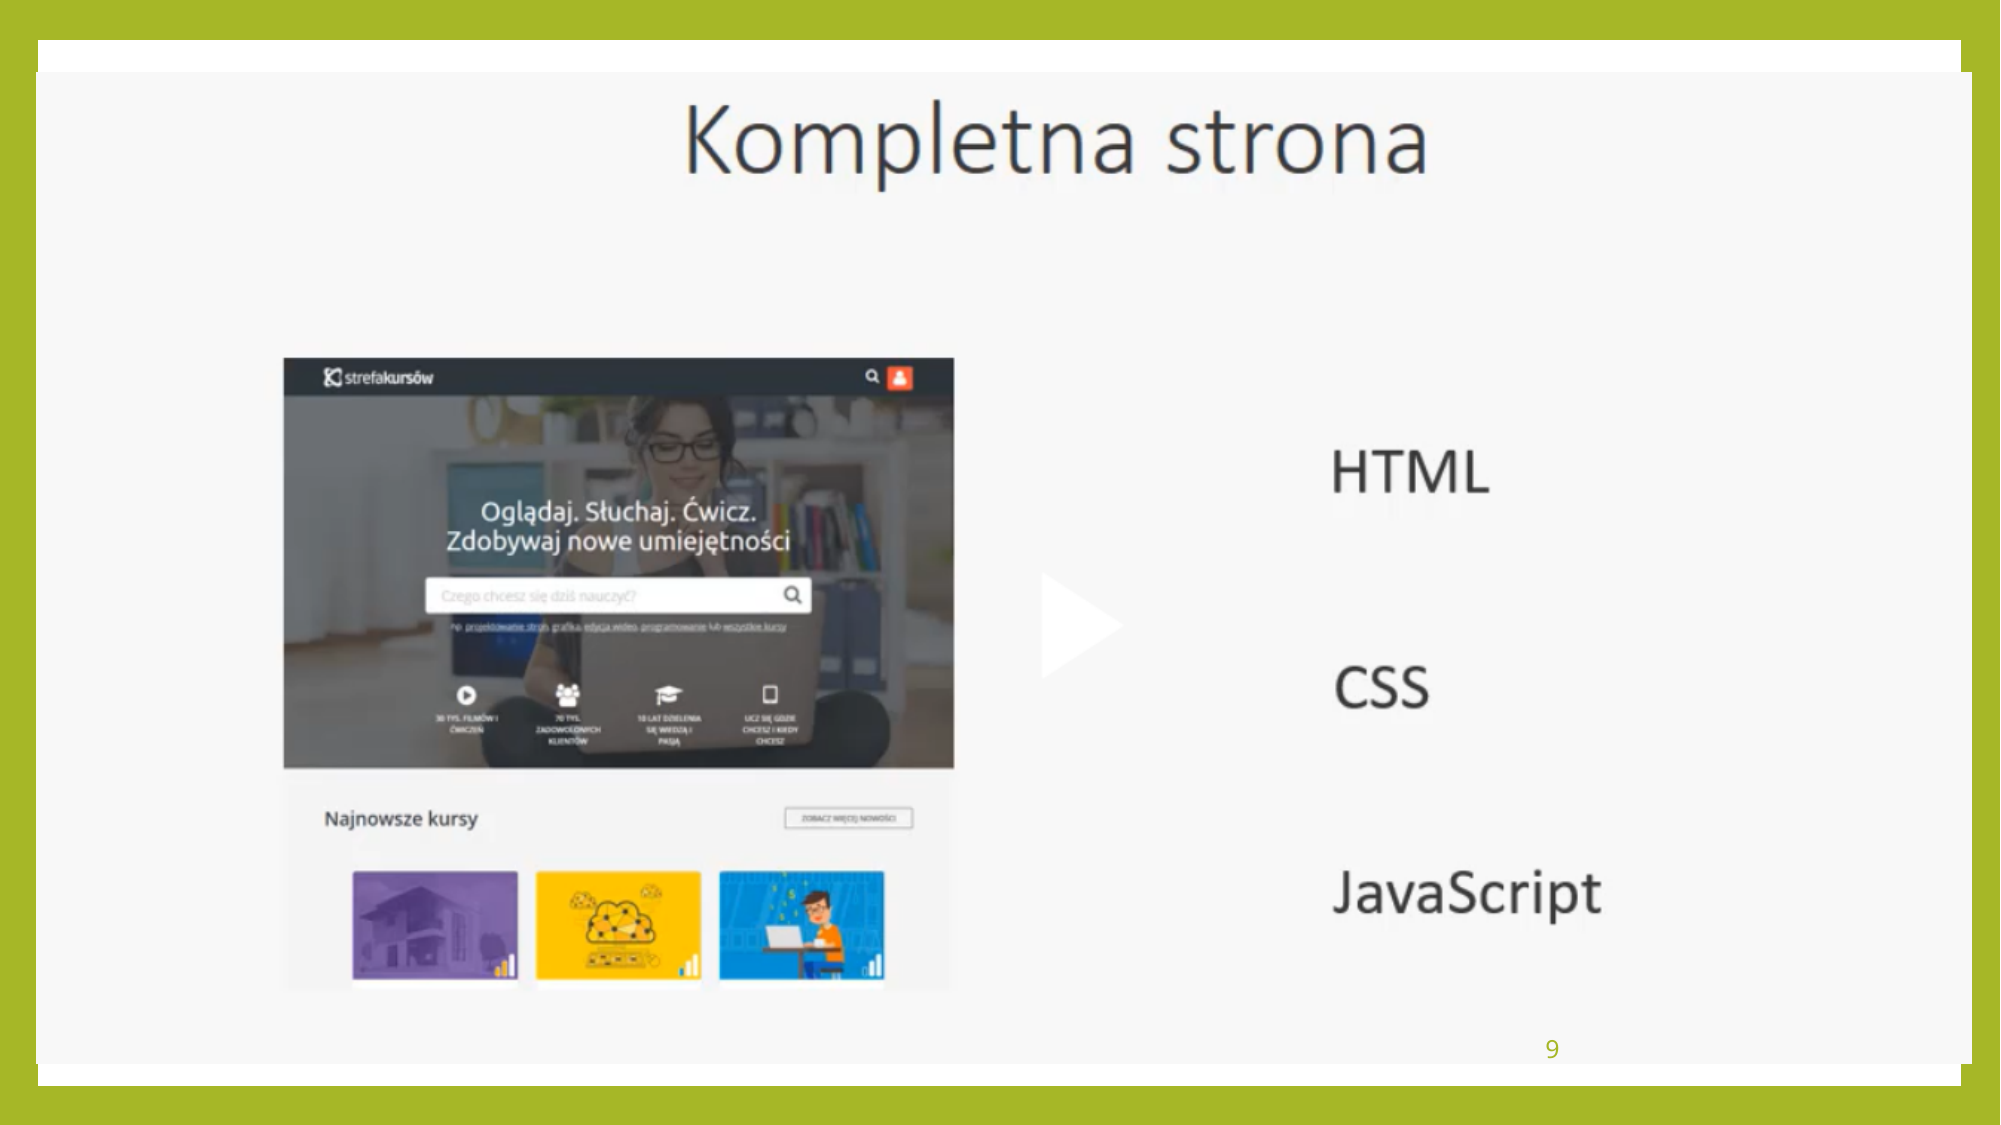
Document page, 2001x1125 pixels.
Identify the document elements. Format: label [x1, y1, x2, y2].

text_box [1530, 1020, 1811, 1081]
picture [36, 72, 1972, 1064]
